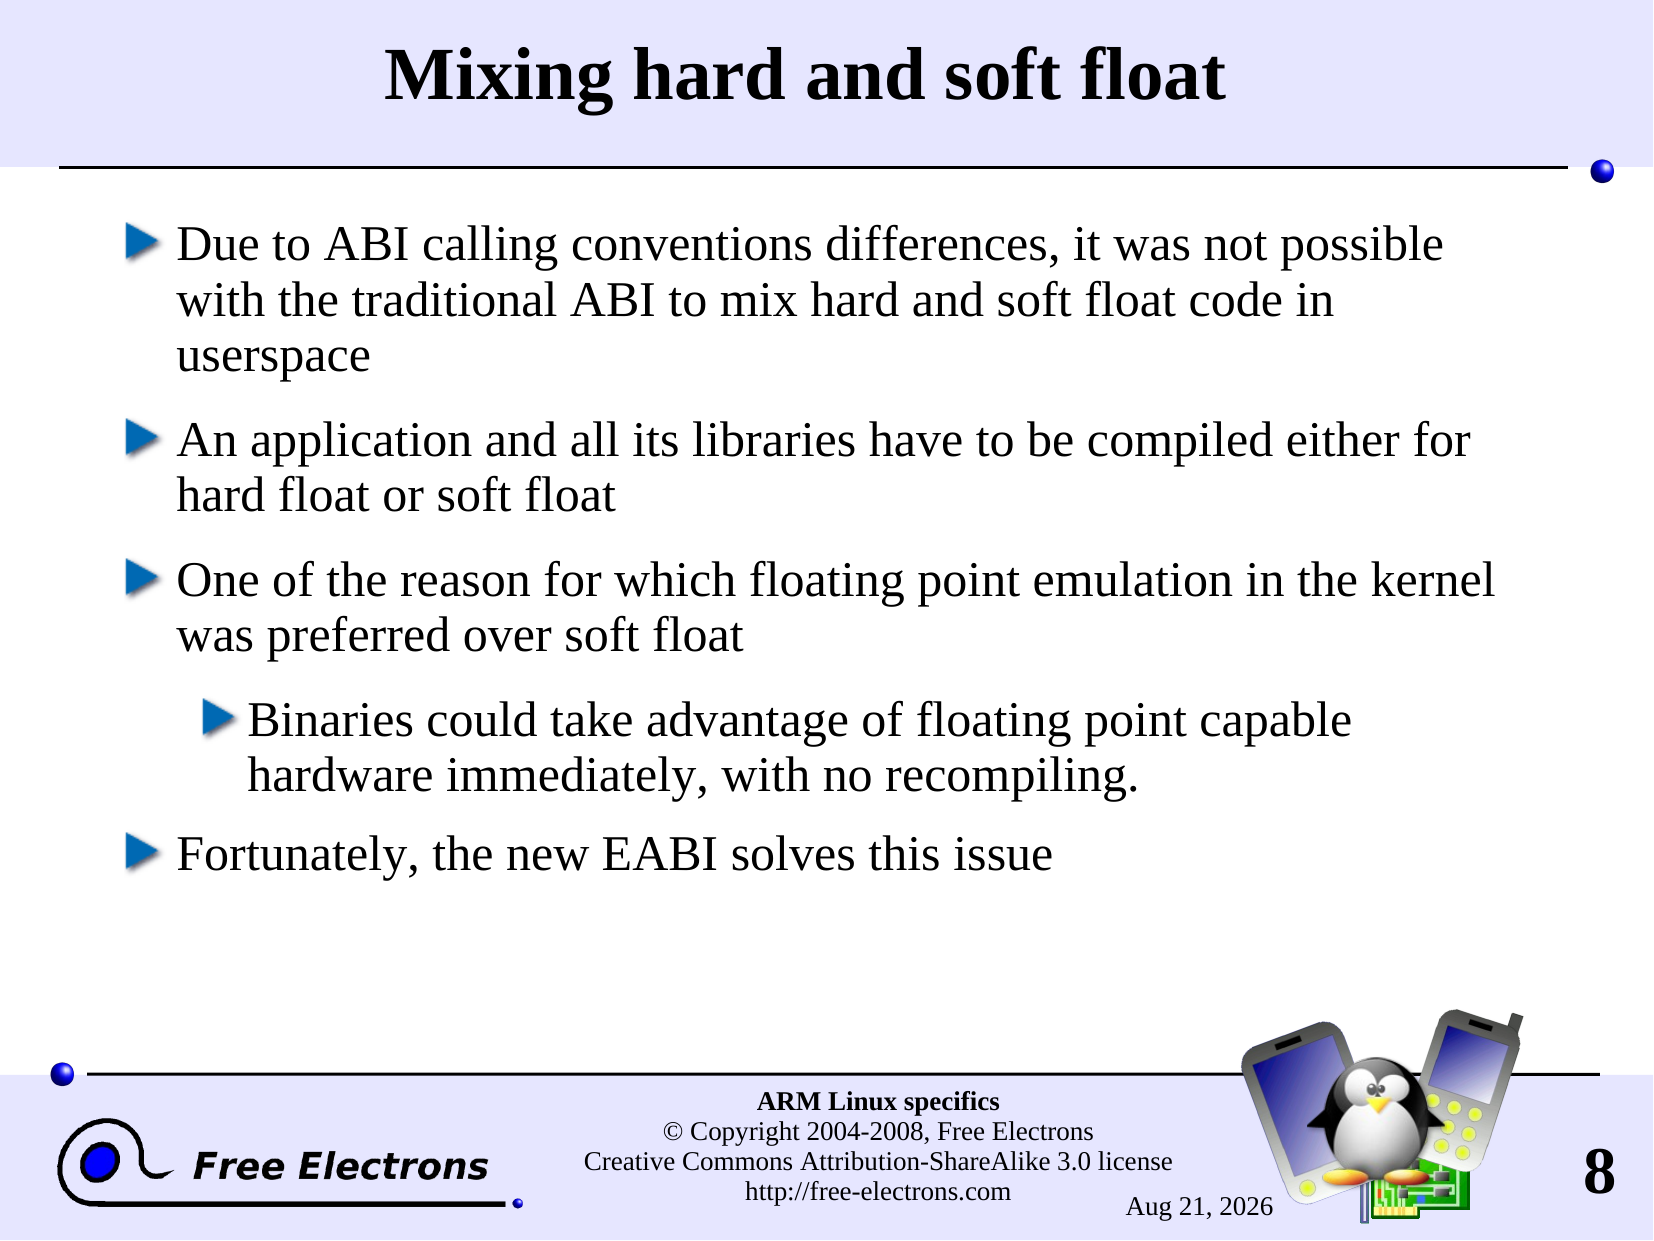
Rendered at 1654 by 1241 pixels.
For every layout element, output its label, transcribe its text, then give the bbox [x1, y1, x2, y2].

list Due to ABI calling conventions differences, it was not possible with the traditional ABI to mix hard and soft float code in userspace An application and all its libraries have to be compiled either for hard float or soft float One of the reason for which floating point emulation in the kernel was preferred over soft float Binaries could take advantage of floating point capable hardware immediately, with no recompiling. Fortunately, the new EABI solves this issue [105, 216, 1518, 1066]
picture [1231, 1007, 1538, 1241]
picture [50, 1107, 527, 1216]
title Mixing hard and soft float [60, 25, 1551, 124]
